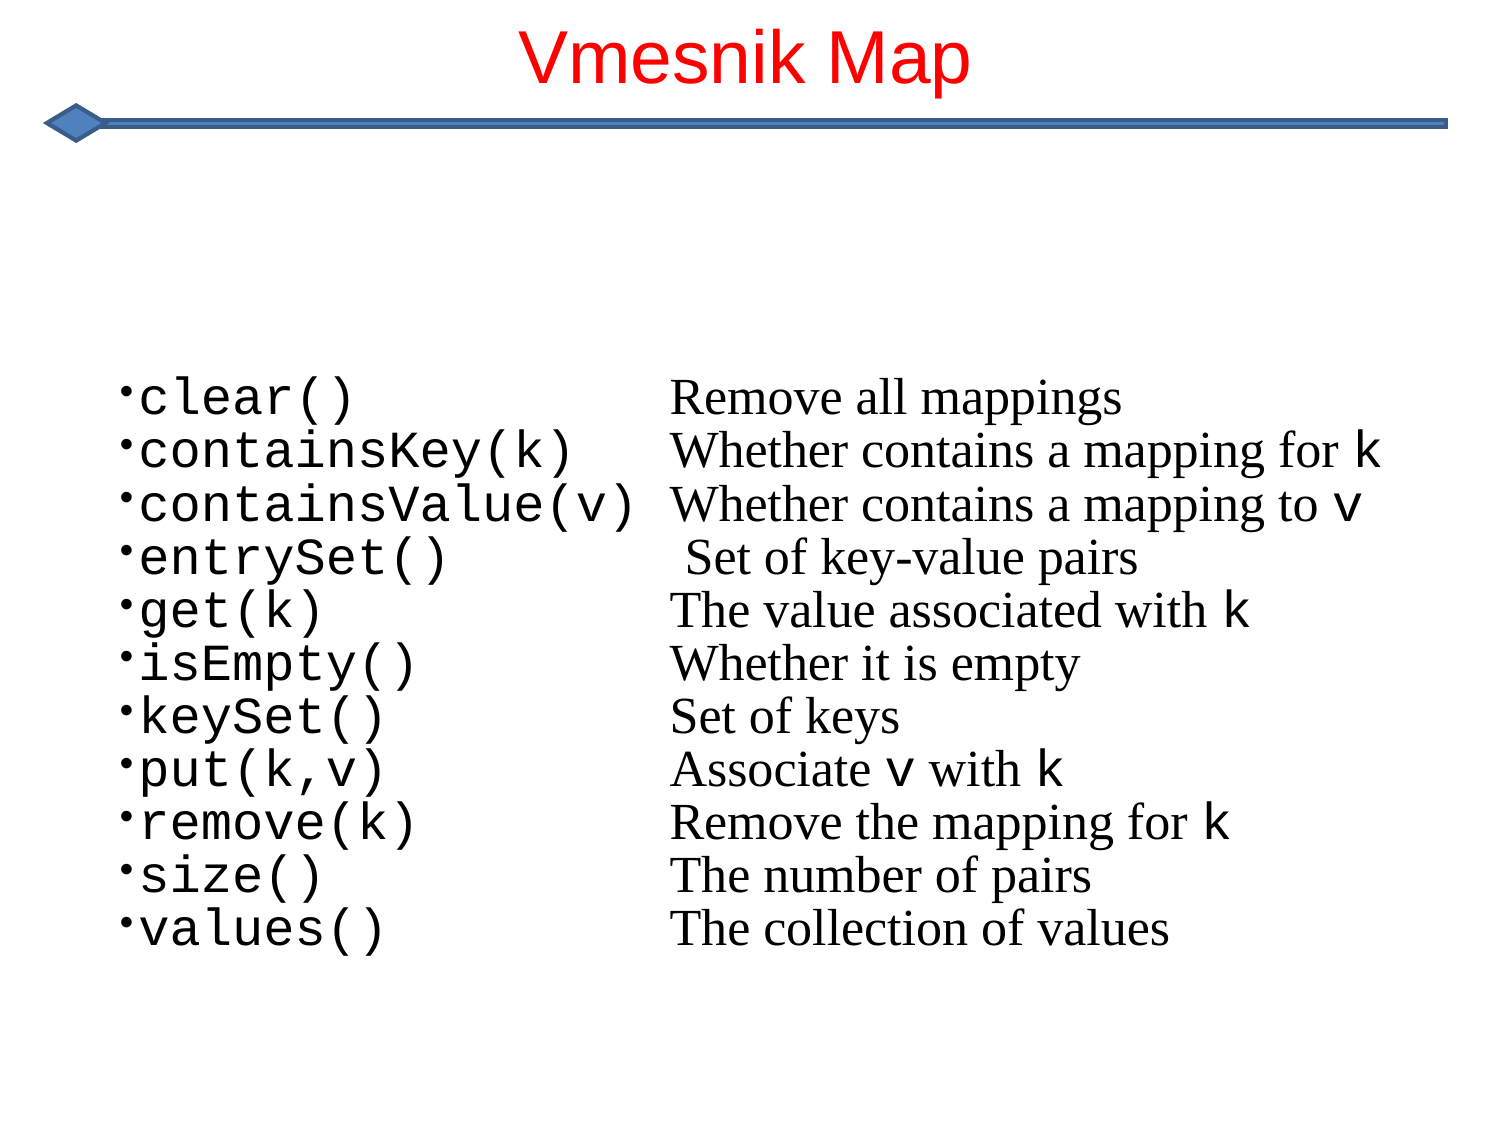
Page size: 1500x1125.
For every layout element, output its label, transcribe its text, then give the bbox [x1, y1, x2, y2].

title Vmesnik Map [70, 0, 1421, 108]
text_box clear() Remove all mappings containsKey(k) Whether contains a mapping for k containsValue(v) Whether contains a mapping to v entrySet() Set of key-value pairs get(k) The value associated with k isEmpty() Whether it is empty keySet() Set of keys put(k,v) Associate v with k remove(k) Remove the mapping for k size() The number of pairs values() The collection of values [114, 310, 1432, 1019]
